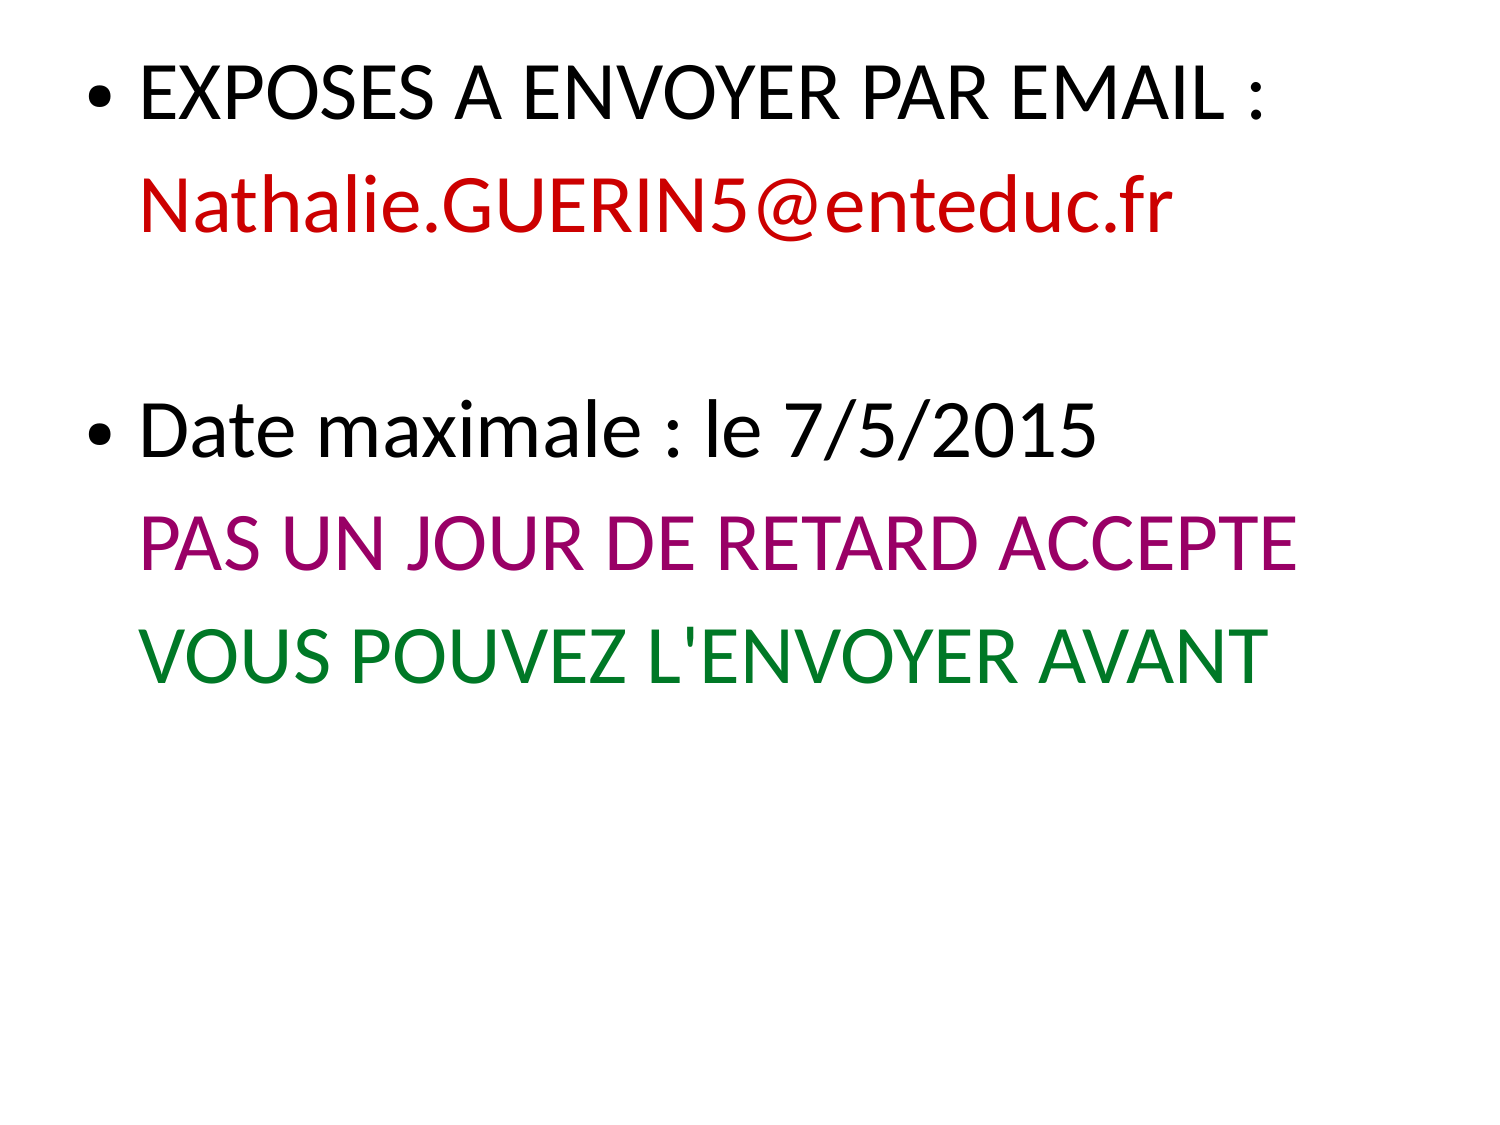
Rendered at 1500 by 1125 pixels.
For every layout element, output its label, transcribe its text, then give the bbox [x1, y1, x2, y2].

list EXPOSES A ENVOYER PAR EMAIL : Nathalie.GUERIN5@enteduc.fr Date maximale : le 7/5/2015 PAS UN JOUR DE RETARD ACCEPTE VOUS POUVEZ L'ENVOYER AVANT [67, 57, 1418, 945]
